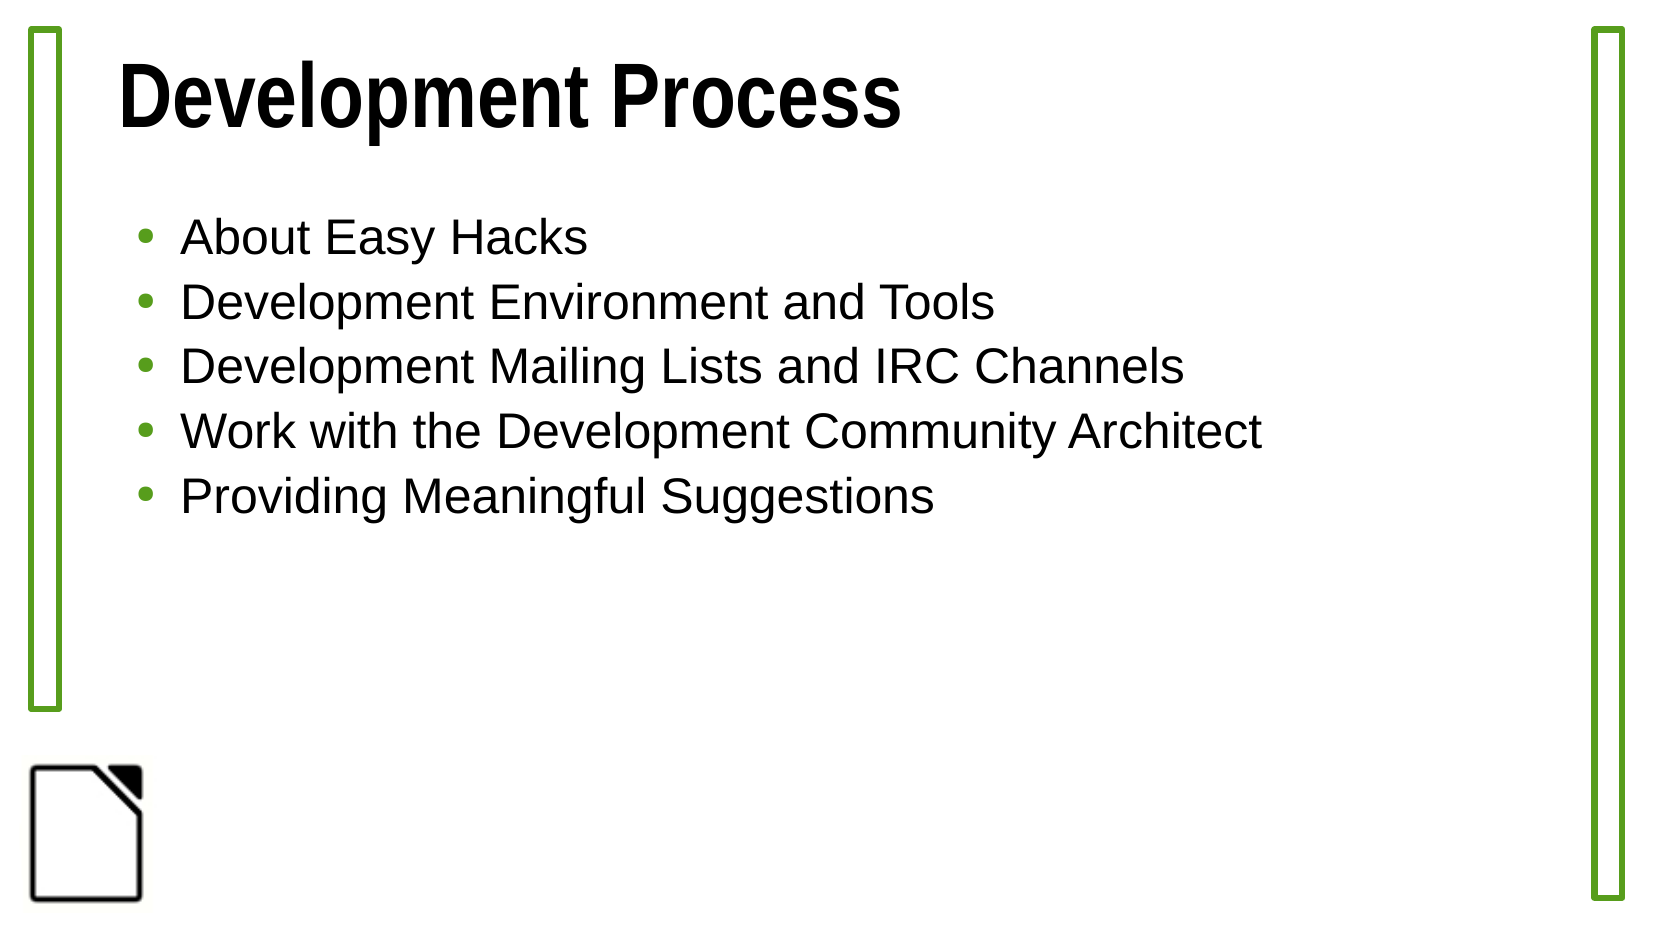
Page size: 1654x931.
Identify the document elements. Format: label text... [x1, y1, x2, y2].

list About Easy Hacks Development Environment and Tools Development Mailing Lists and IRC Channels Work with the Development Community Architect Providing Meaningful Suggestions [118, 209, 1536, 830]
title Development Process [118, 35, 1536, 154]
picture [9, 755, 166, 913]
